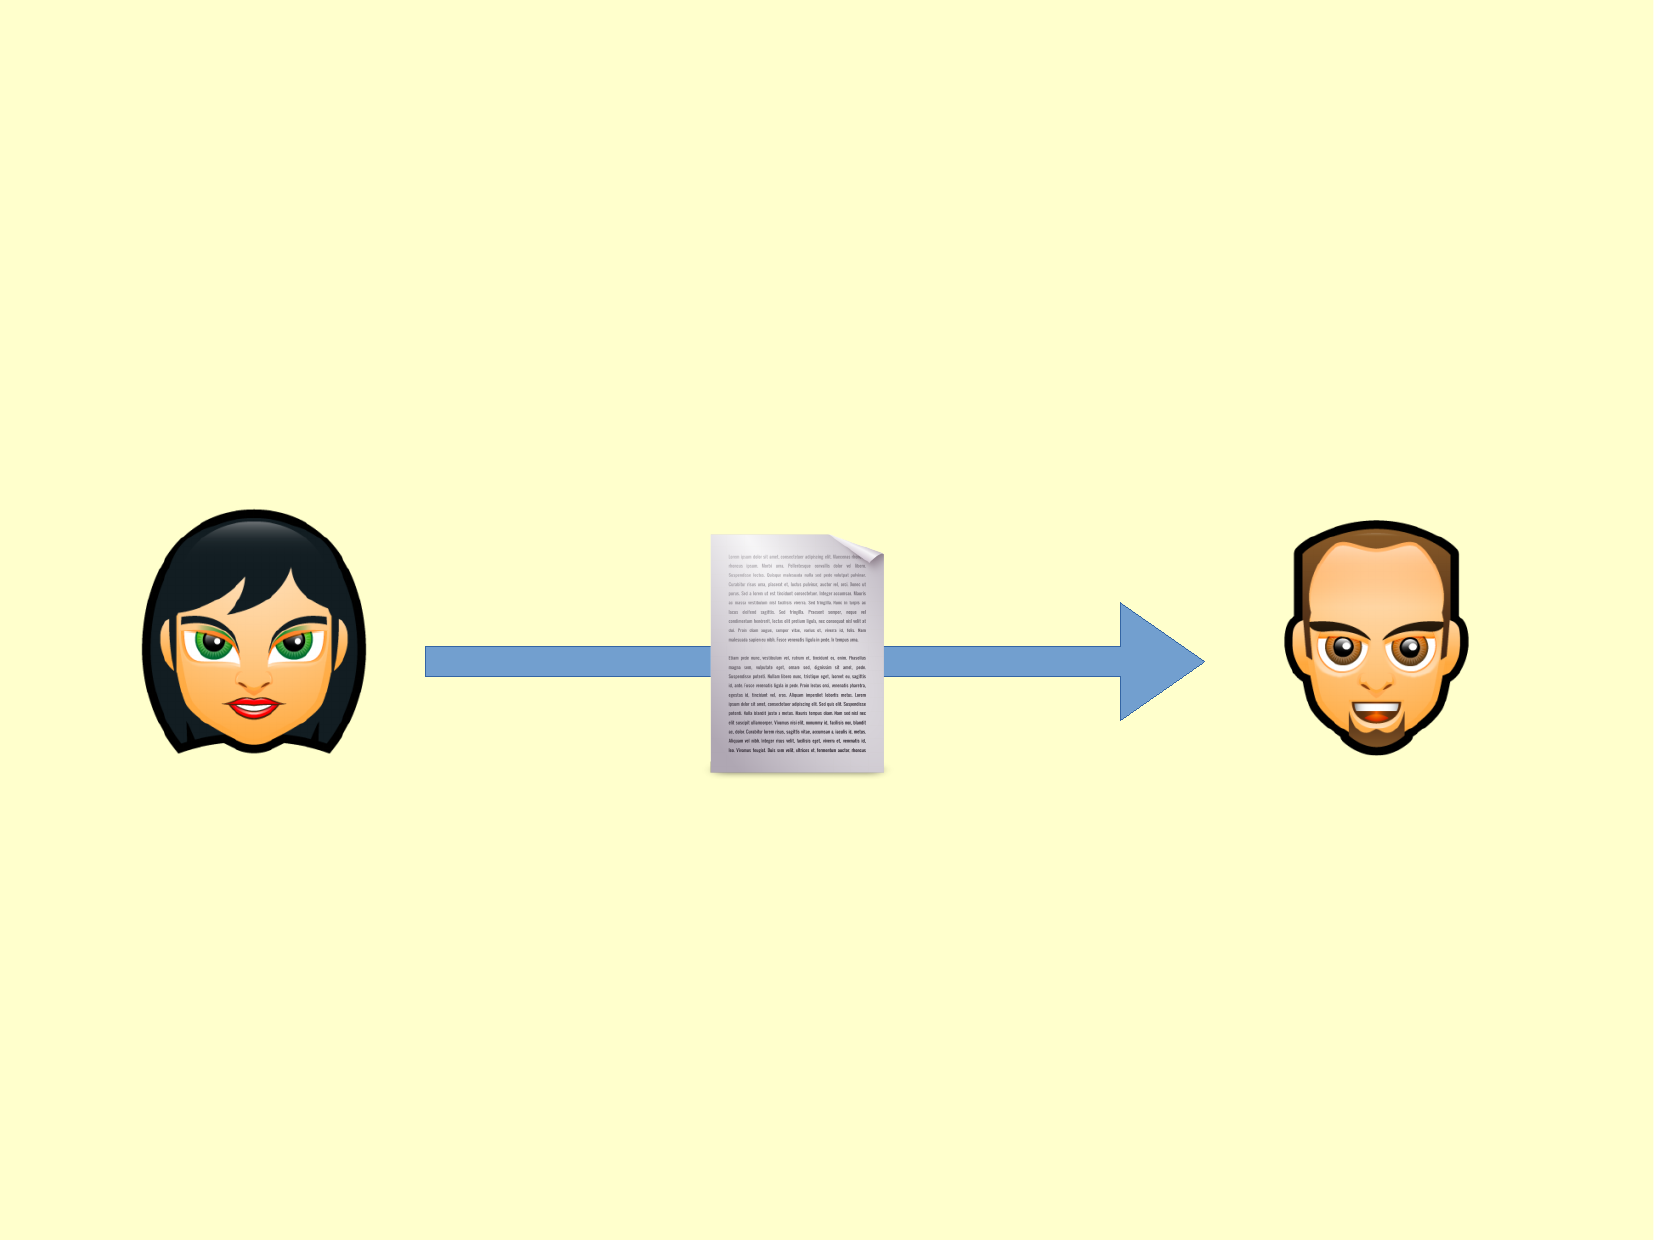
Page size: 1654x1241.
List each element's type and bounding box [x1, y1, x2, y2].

text_box [922, 602, 1205, 721]
picture [129, 507, 378, 755]
picture [673, 533, 922, 780]
text_box [425, 646, 673, 677]
picture [1251, 509, 1501, 756]
